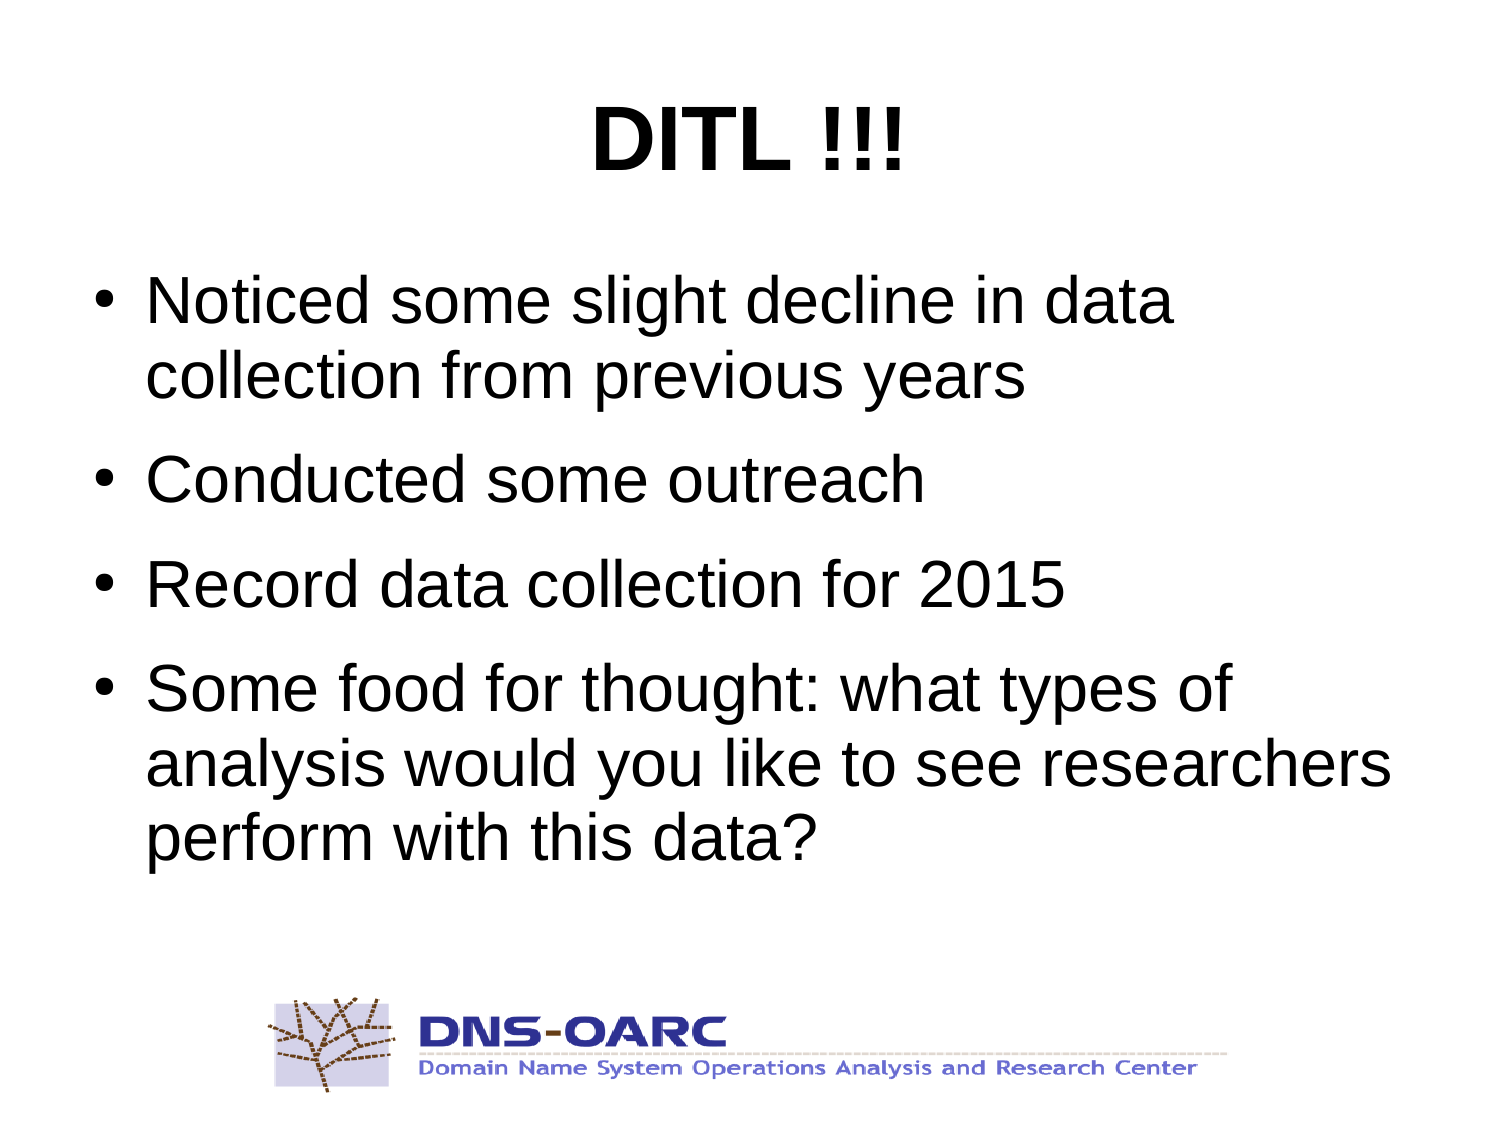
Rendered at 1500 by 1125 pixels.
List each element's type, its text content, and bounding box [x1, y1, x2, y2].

picture [214, 991, 1259, 1099]
list Noticed some slight decline in data collection from previous years Conducted some outreach Record data collection for 2015 Some food for thought: what types of analysis would you like to see researchers perform with this data? [75, 263, 1425, 916]
title DITL !!! [75, 44, 1425, 233]
